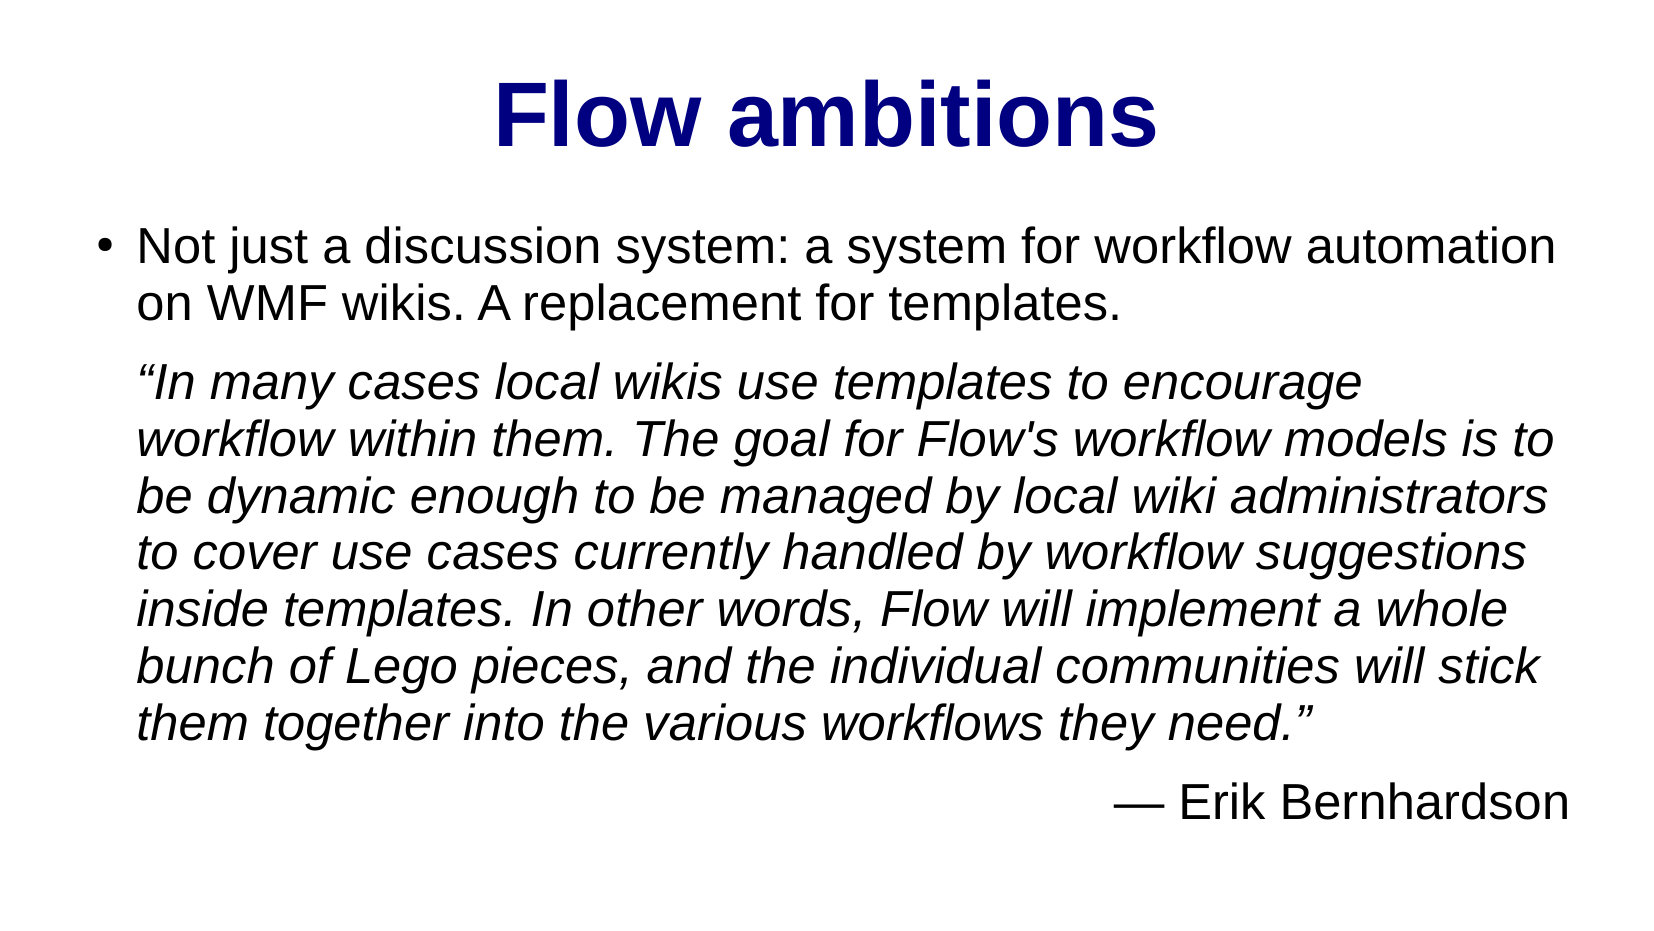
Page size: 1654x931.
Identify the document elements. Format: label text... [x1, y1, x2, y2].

list Not just a discussion system: a system for workflow automation on WMF wikis. A replacement for templates. “In many cases local wikis use templates to encourage workflow within them. The goal for Flow's workflow models is to be dynamic enough to be managed by local wiki administrators to cover use cases currently handled by workflow suggestions inside templates. In other words, Flow will implement a whole bunch of Lego pieces, and the individual communities will stick them together into the various workflows they need.” — Erik Bernhardson [82, 217, 1571, 857]
title Flow ambitions [82, 37, 1571, 193]
